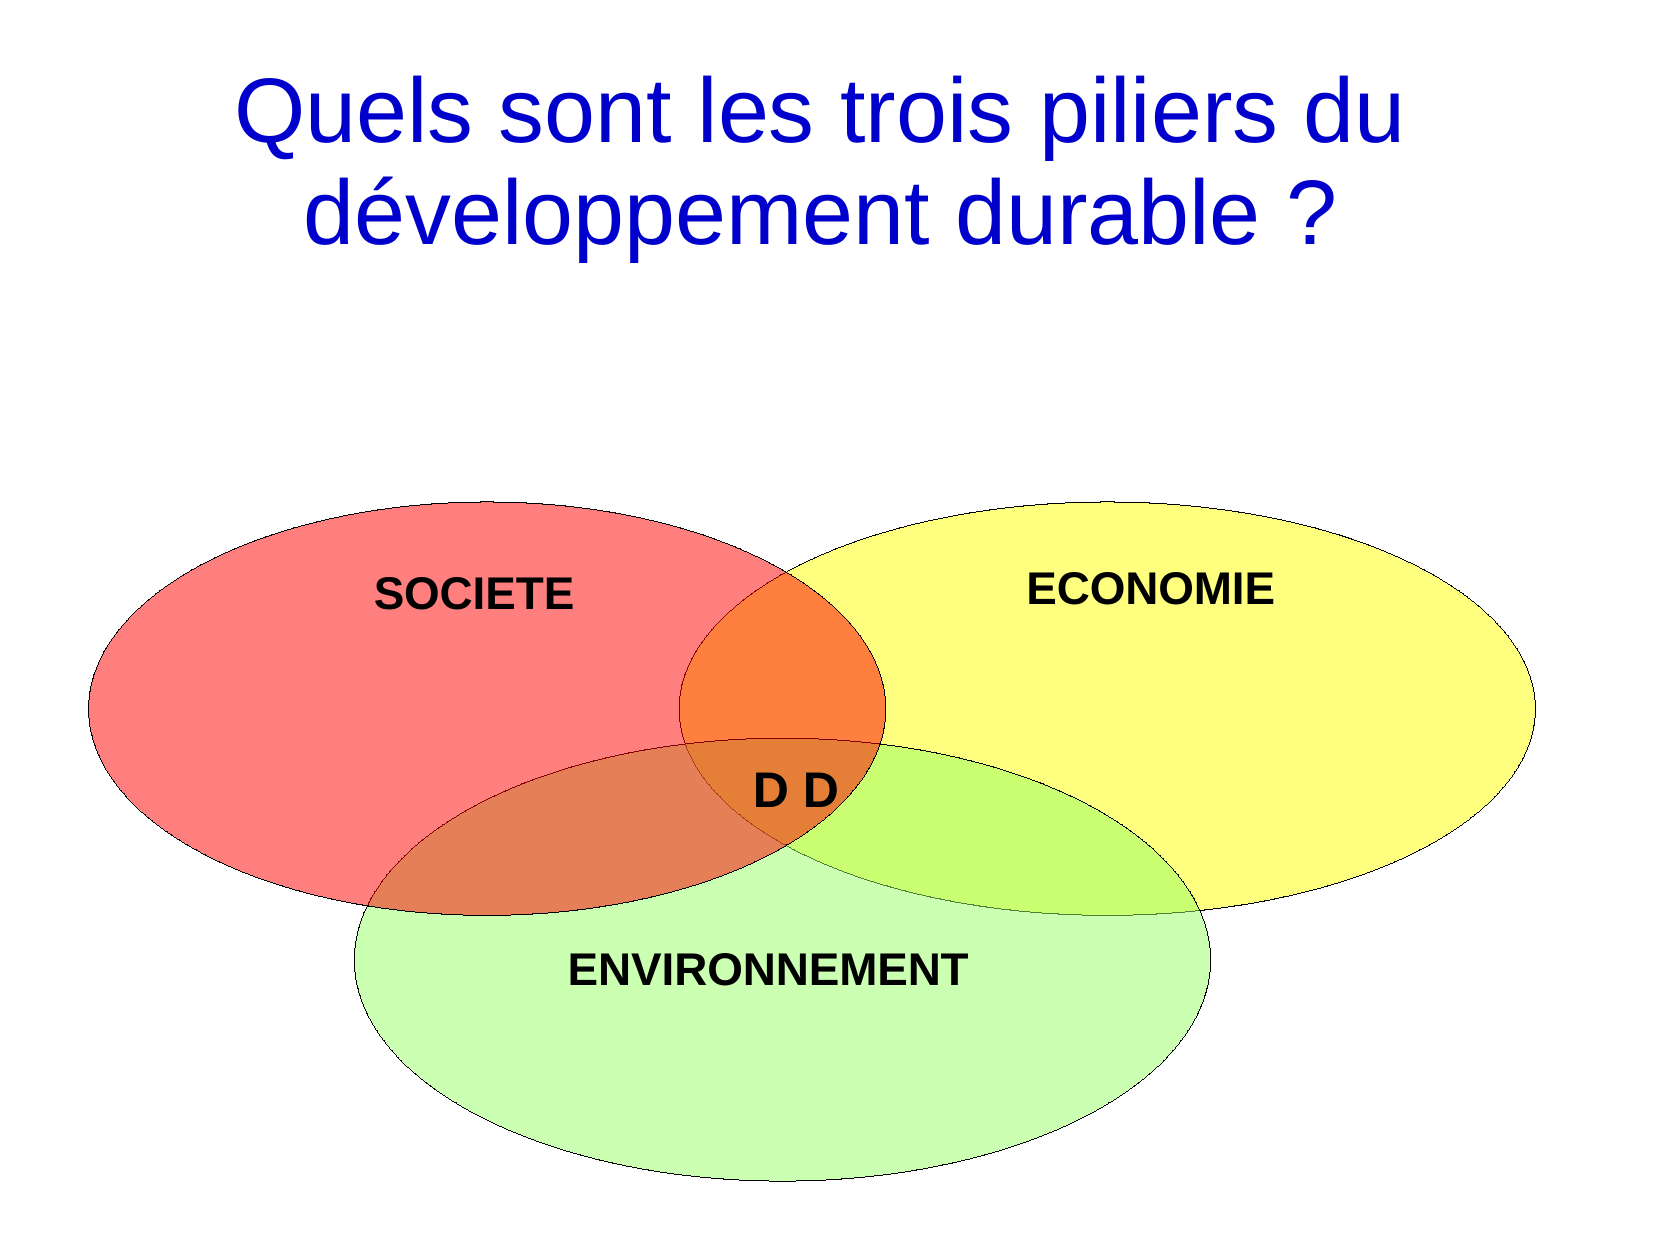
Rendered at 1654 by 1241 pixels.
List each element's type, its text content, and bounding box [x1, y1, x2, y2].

text_box ECONOMIE [960, 555, 1404, 623]
text_box D D [738, 754, 857, 827]
text_box SOCIETE [295, 561, 709, 629]
text_box [88, 501, 1536, 1182]
text_box ENVIRONNEMENT [501, 936, 1063, 1004]
title Quels sont les trois piliers du développement durable ? [76, 59, 1566, 367]
